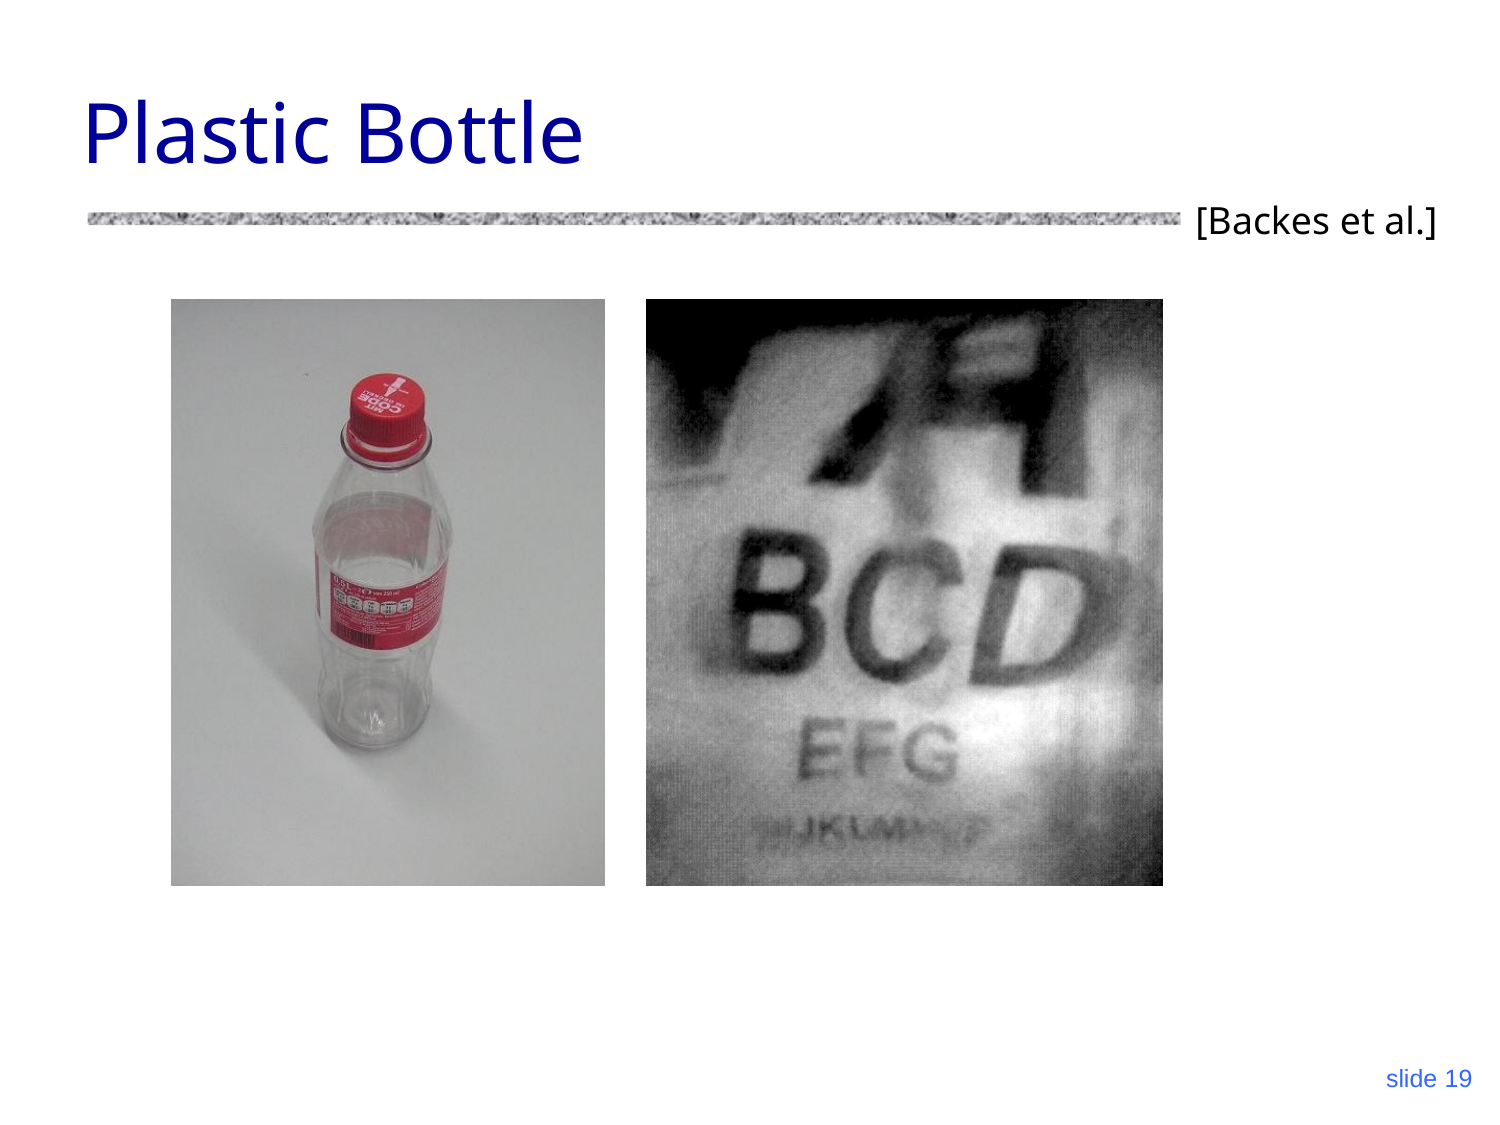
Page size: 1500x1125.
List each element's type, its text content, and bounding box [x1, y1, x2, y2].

picture [171, 299, 605, 886]
picture [87, 212, 1180, 226]
text_box [Backes et al.] [1180, 189, 1453, 250]
title Plastic Bottle [66, 37, 1342, 188]
text_box slide <number> [1174, 1025, 1488, 1101]
picture [646, 299, 1163, 886]
